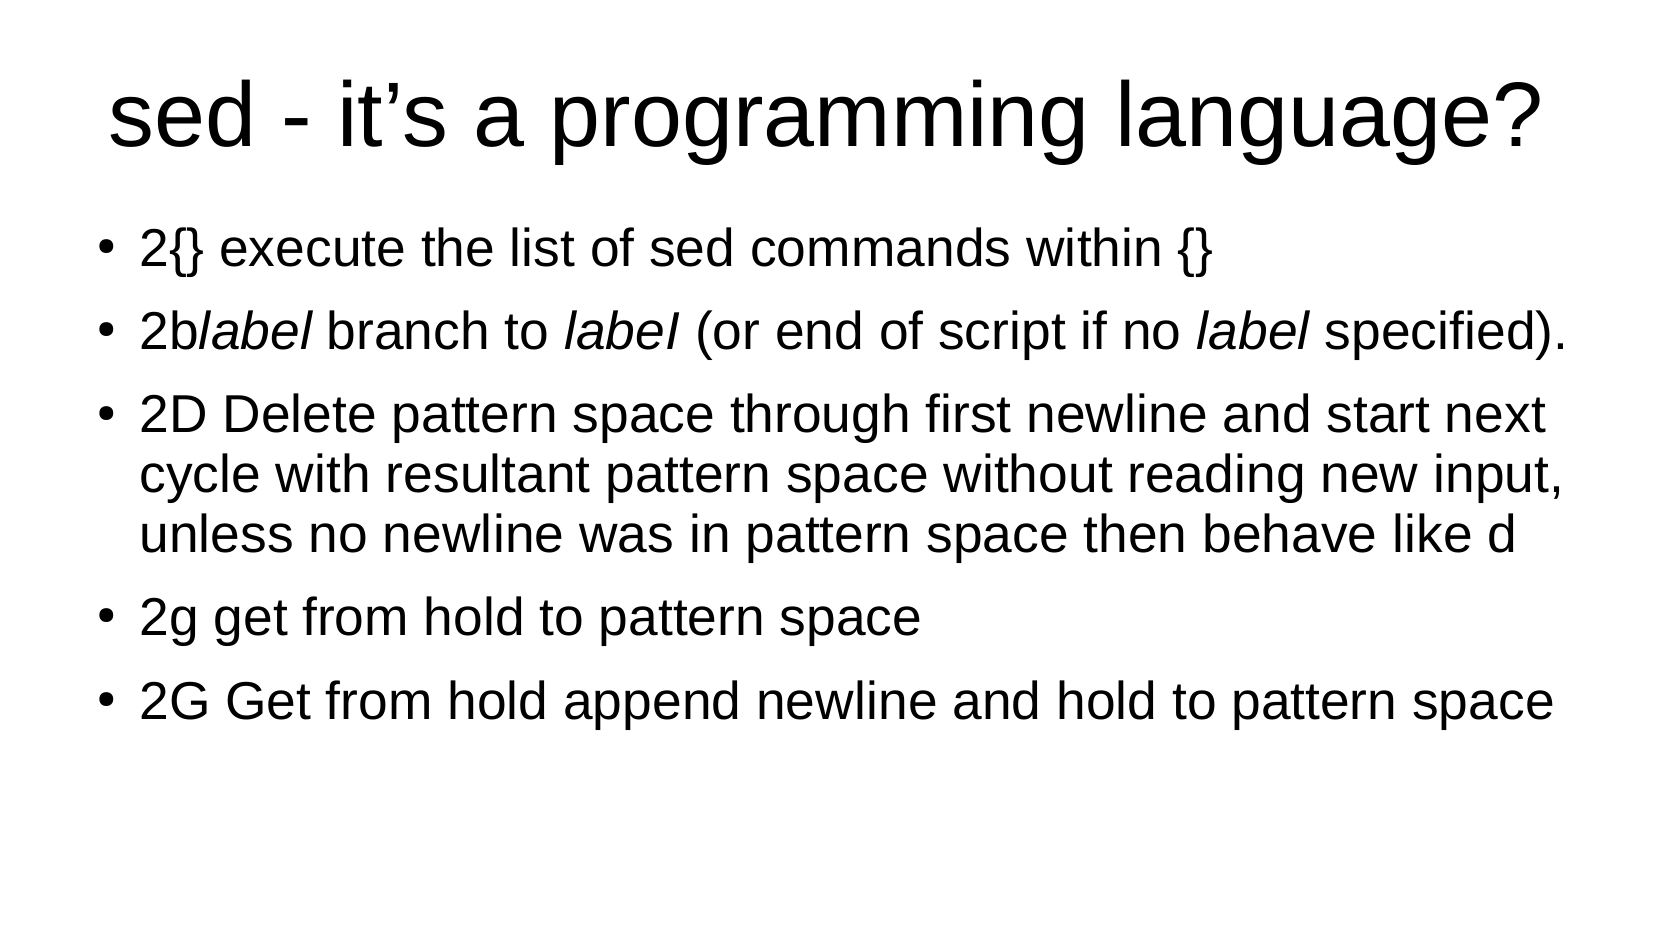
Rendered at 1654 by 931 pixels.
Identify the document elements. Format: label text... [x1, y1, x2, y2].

title sed - it’s a programming language? [82, 37, 1571, 193]
list 2{} execute the list of sed commands within {} 2blabel branch to labeI (or end of script if no label specified). 2D Delete pattern space through first newline and start next cycle with resultant pattern space without reading new input, unless no newline was in pattern space then behave like d 2g get from hold to pattern space 2G Get from hold append newline and hold to pattern space [82, 217, 1571, 758]
